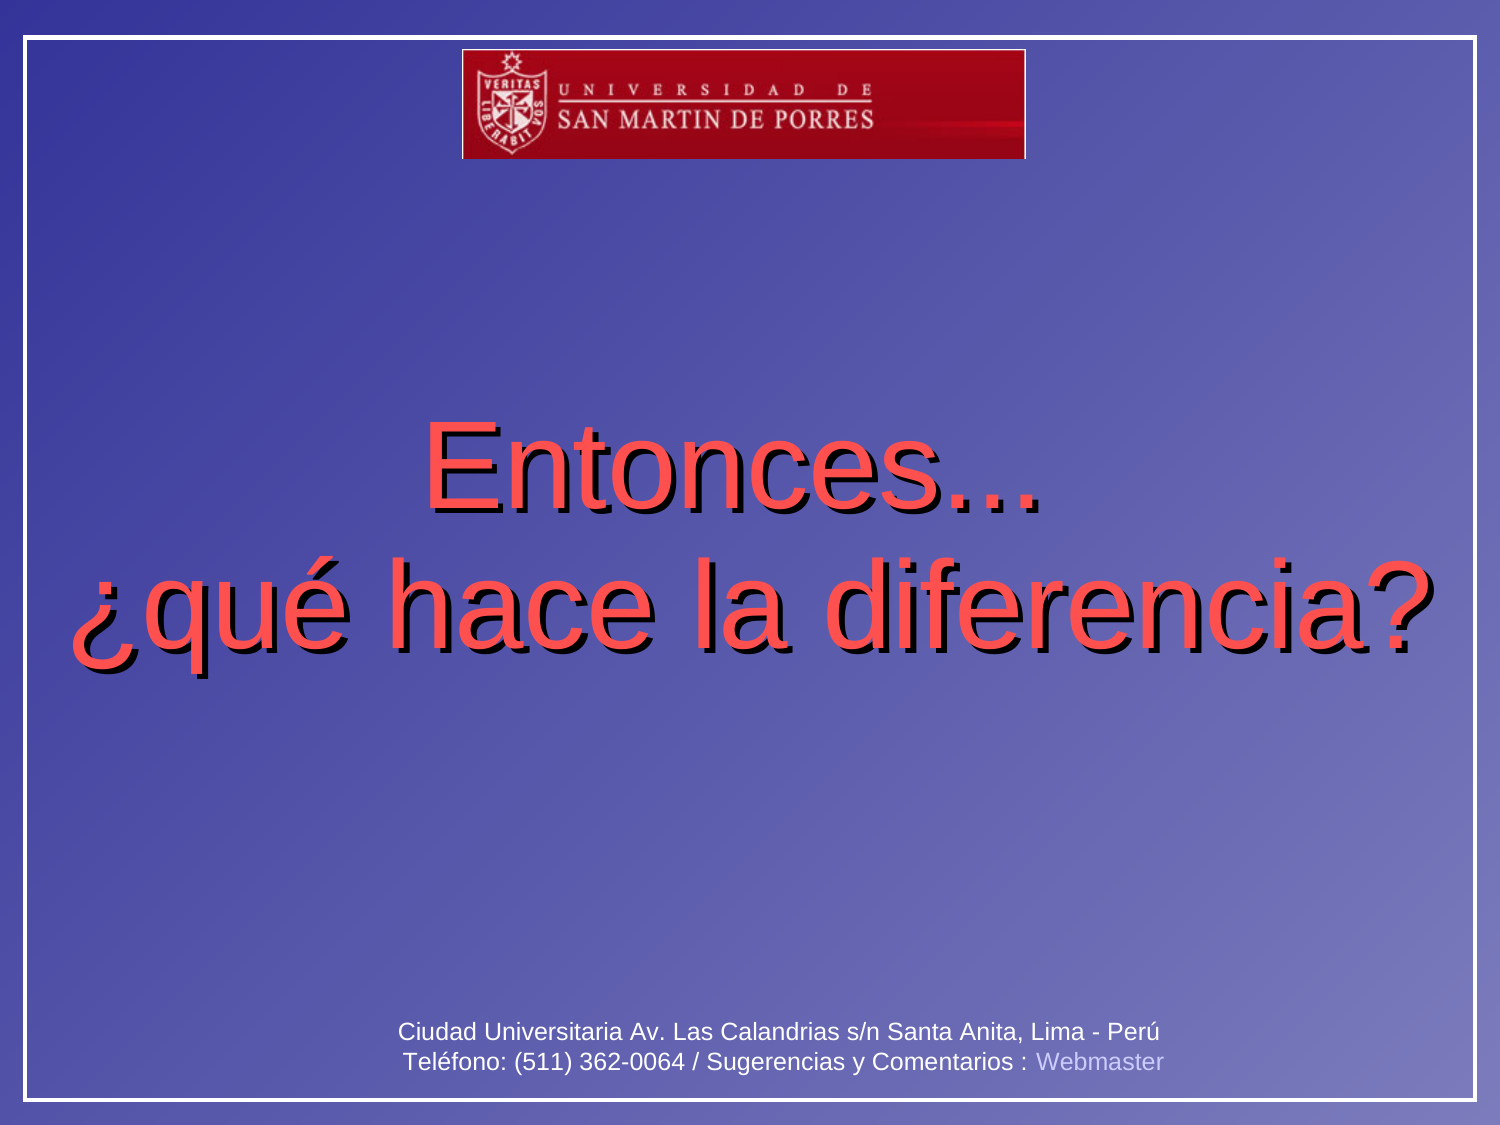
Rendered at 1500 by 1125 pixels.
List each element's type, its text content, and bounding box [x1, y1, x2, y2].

title Entonces... ¿qué hace la diferencia? [0, 387, 1500, 863]
picture [462, 49, 1026, 159]
